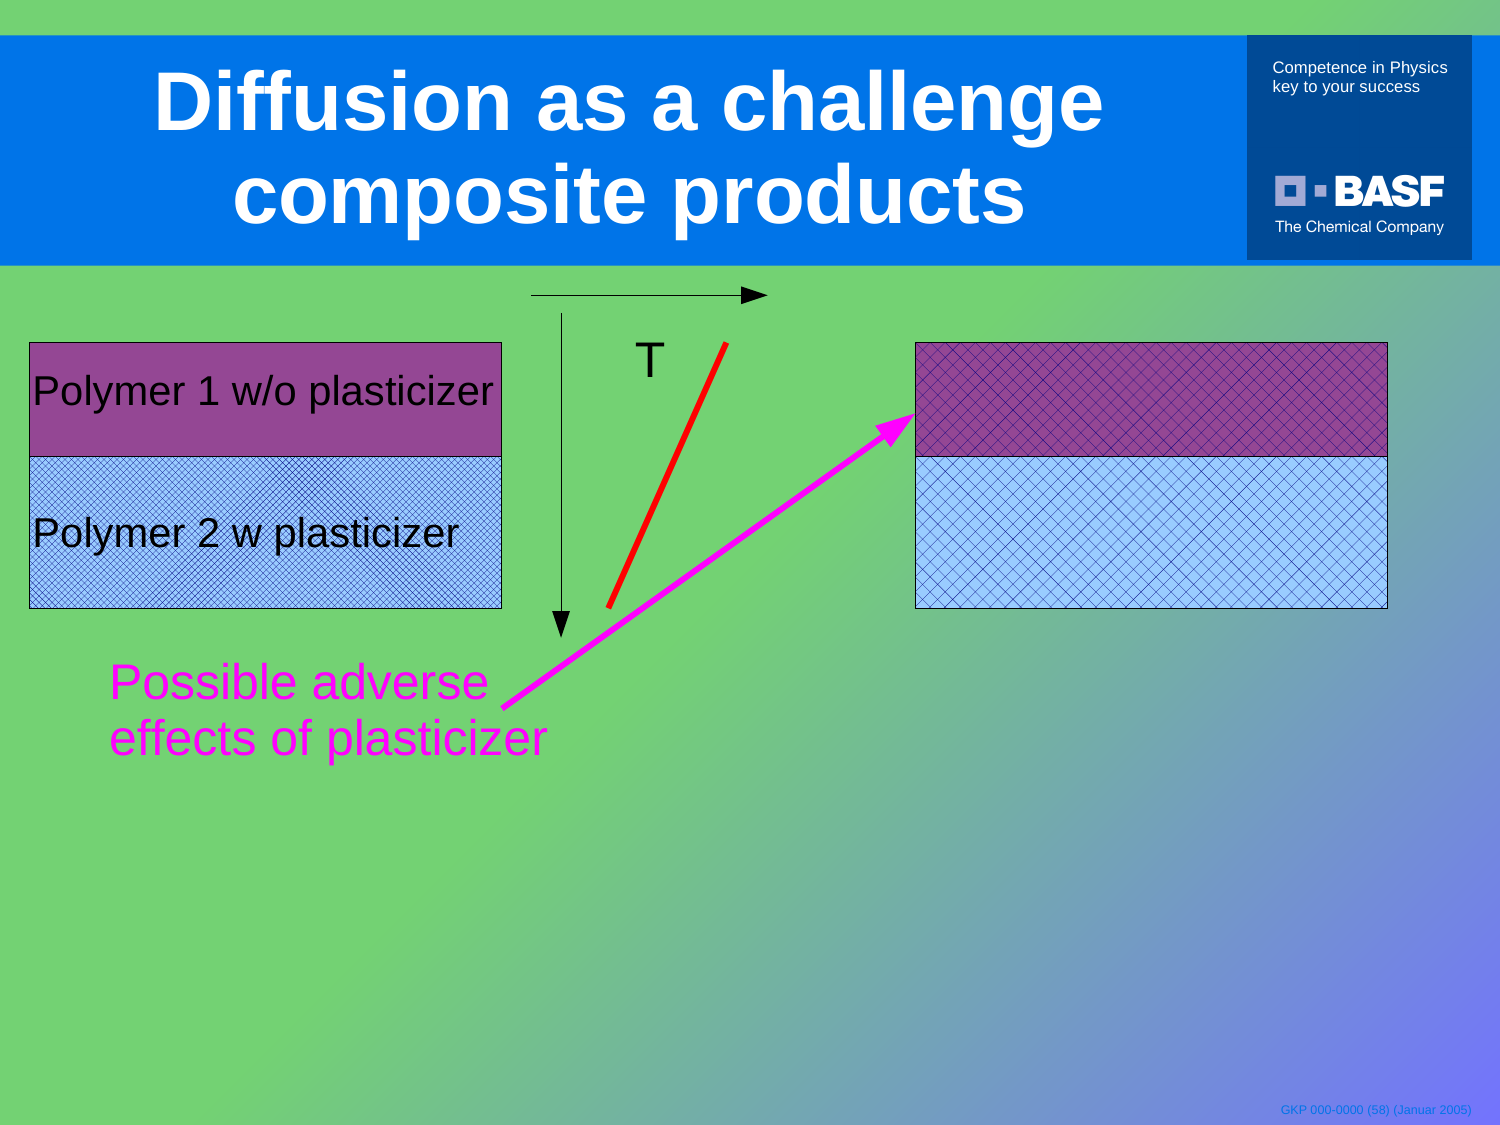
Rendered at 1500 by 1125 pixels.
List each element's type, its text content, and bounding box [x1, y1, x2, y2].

text_box Possible adverse effects of plasticizer [94, 647, 564, 774]
title Diffusion as a challenge composite products [27, 54, 1232, 246]
text_box [29, 342, 502, 360]
text_box Polymer 1 w/o plasticizer [17, 360, 510, 422]
text_box T [620, 324, 681, 396]
text_box [29, 422, 502, 609]
text_box [915, 342, 1388, 609]
title Going micro and nano: approaching the apparent dwarf [1438, 1063, 1500, 1125]
text_box Polymer 2 w plasticizer [17, 502, 475, 564]
picture [1247, 35, 1472, 260]
